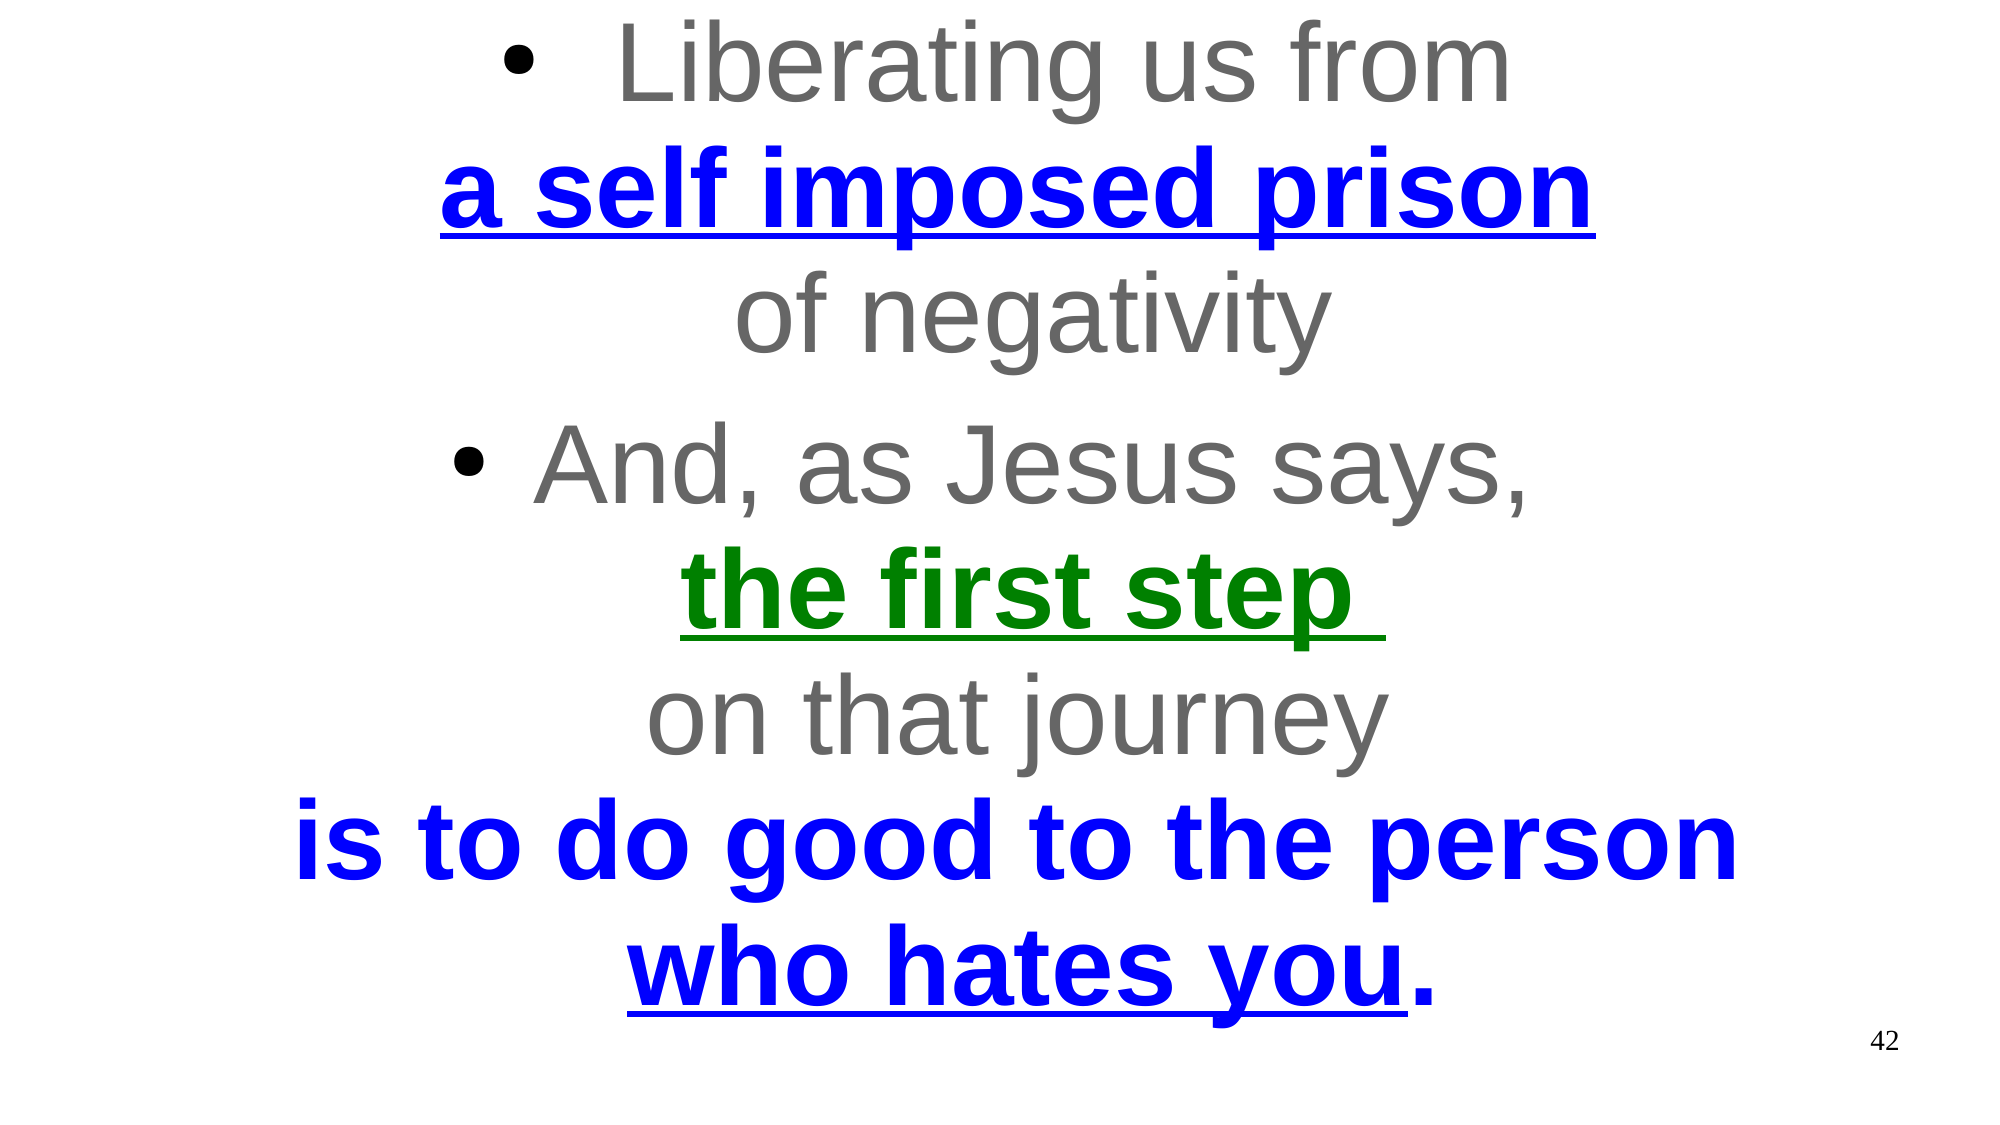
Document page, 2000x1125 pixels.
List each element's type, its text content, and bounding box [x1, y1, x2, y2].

list Liberating us from a self imposed prison of negativity And, as Jesus says, the first step on that journey is to do good to the person who hates you. [0, 0, 1996, 1123]
